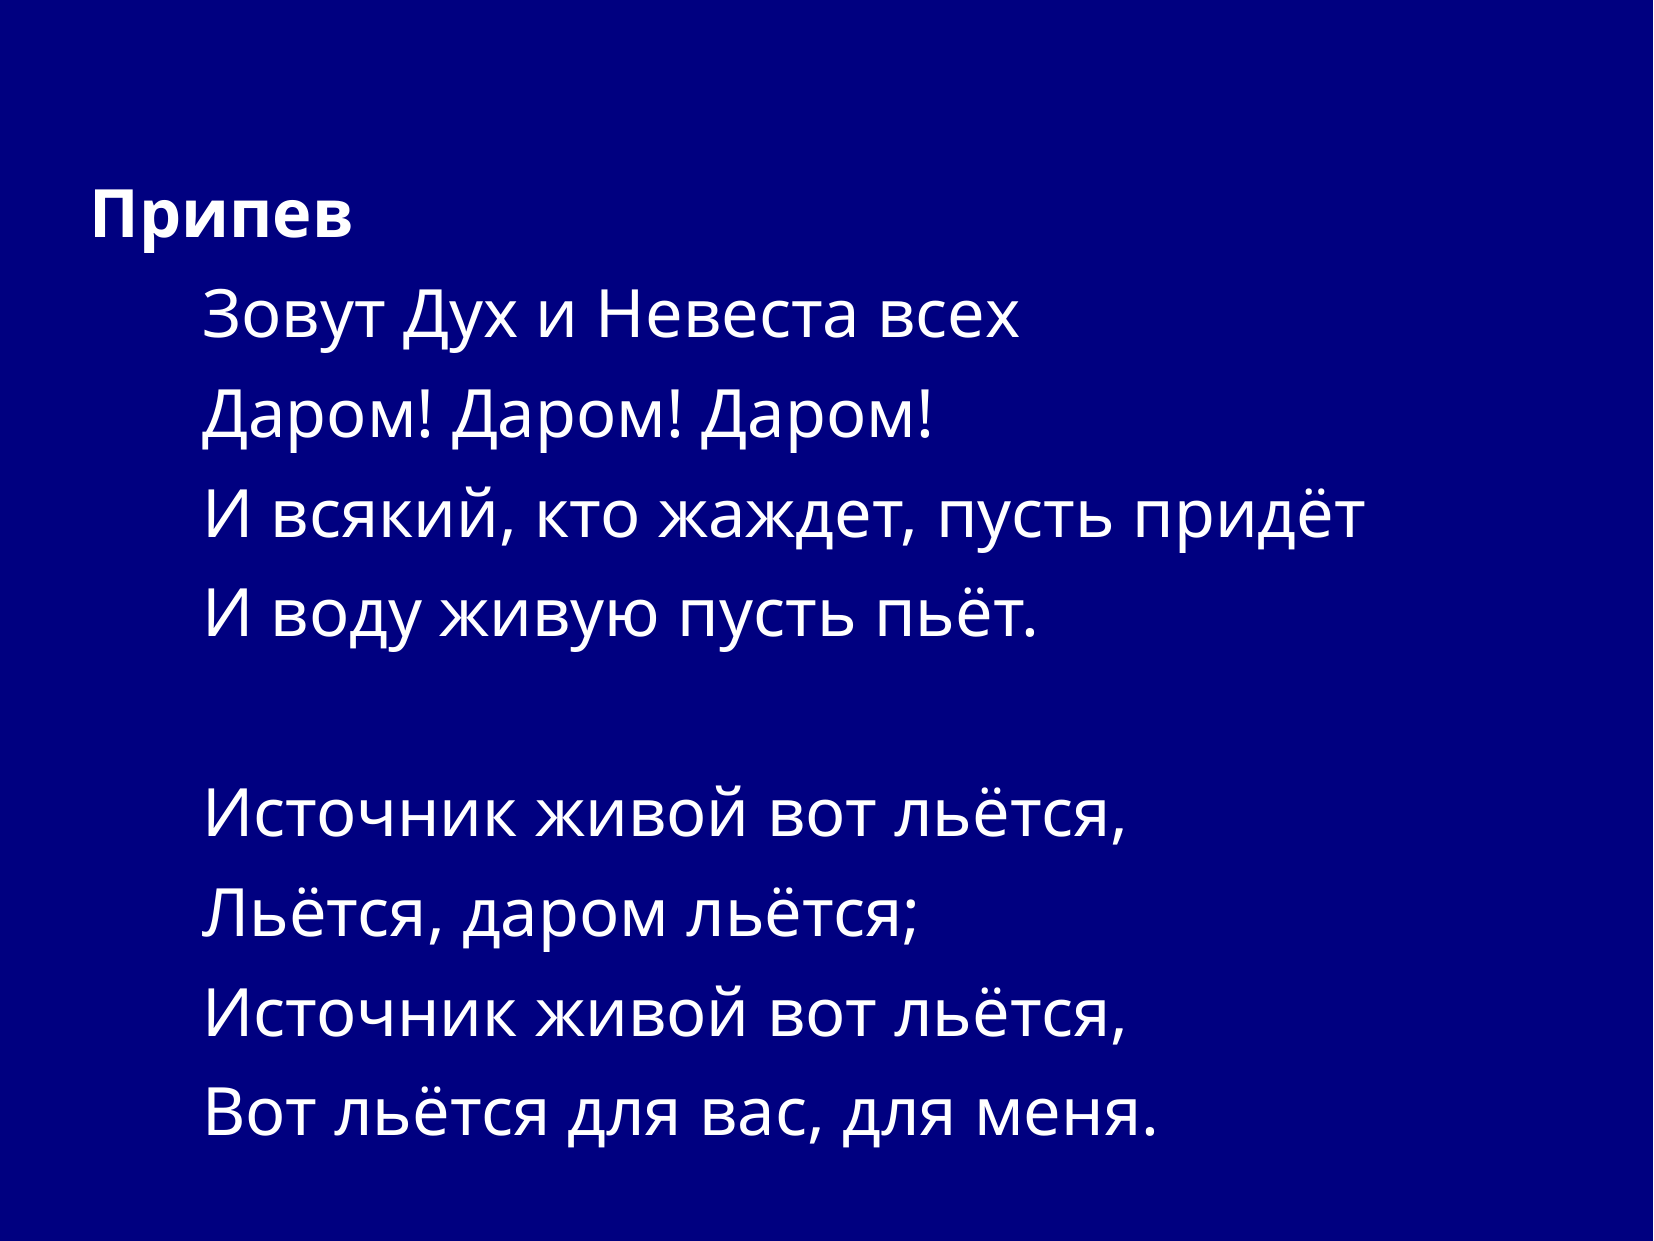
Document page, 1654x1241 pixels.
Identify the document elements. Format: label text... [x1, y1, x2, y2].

text_box Припев Зовут Дух и Невеста всех Даром! Даром! Даром! И всякий, кто жаждет, пусть придёт И воду живую пусть пьёт. Источник живой вот льётся, Льётся, даром льётся; Источник живой вот льётся, Вот льётся для вас, для меня. [75, 150, 1576, 1163]
